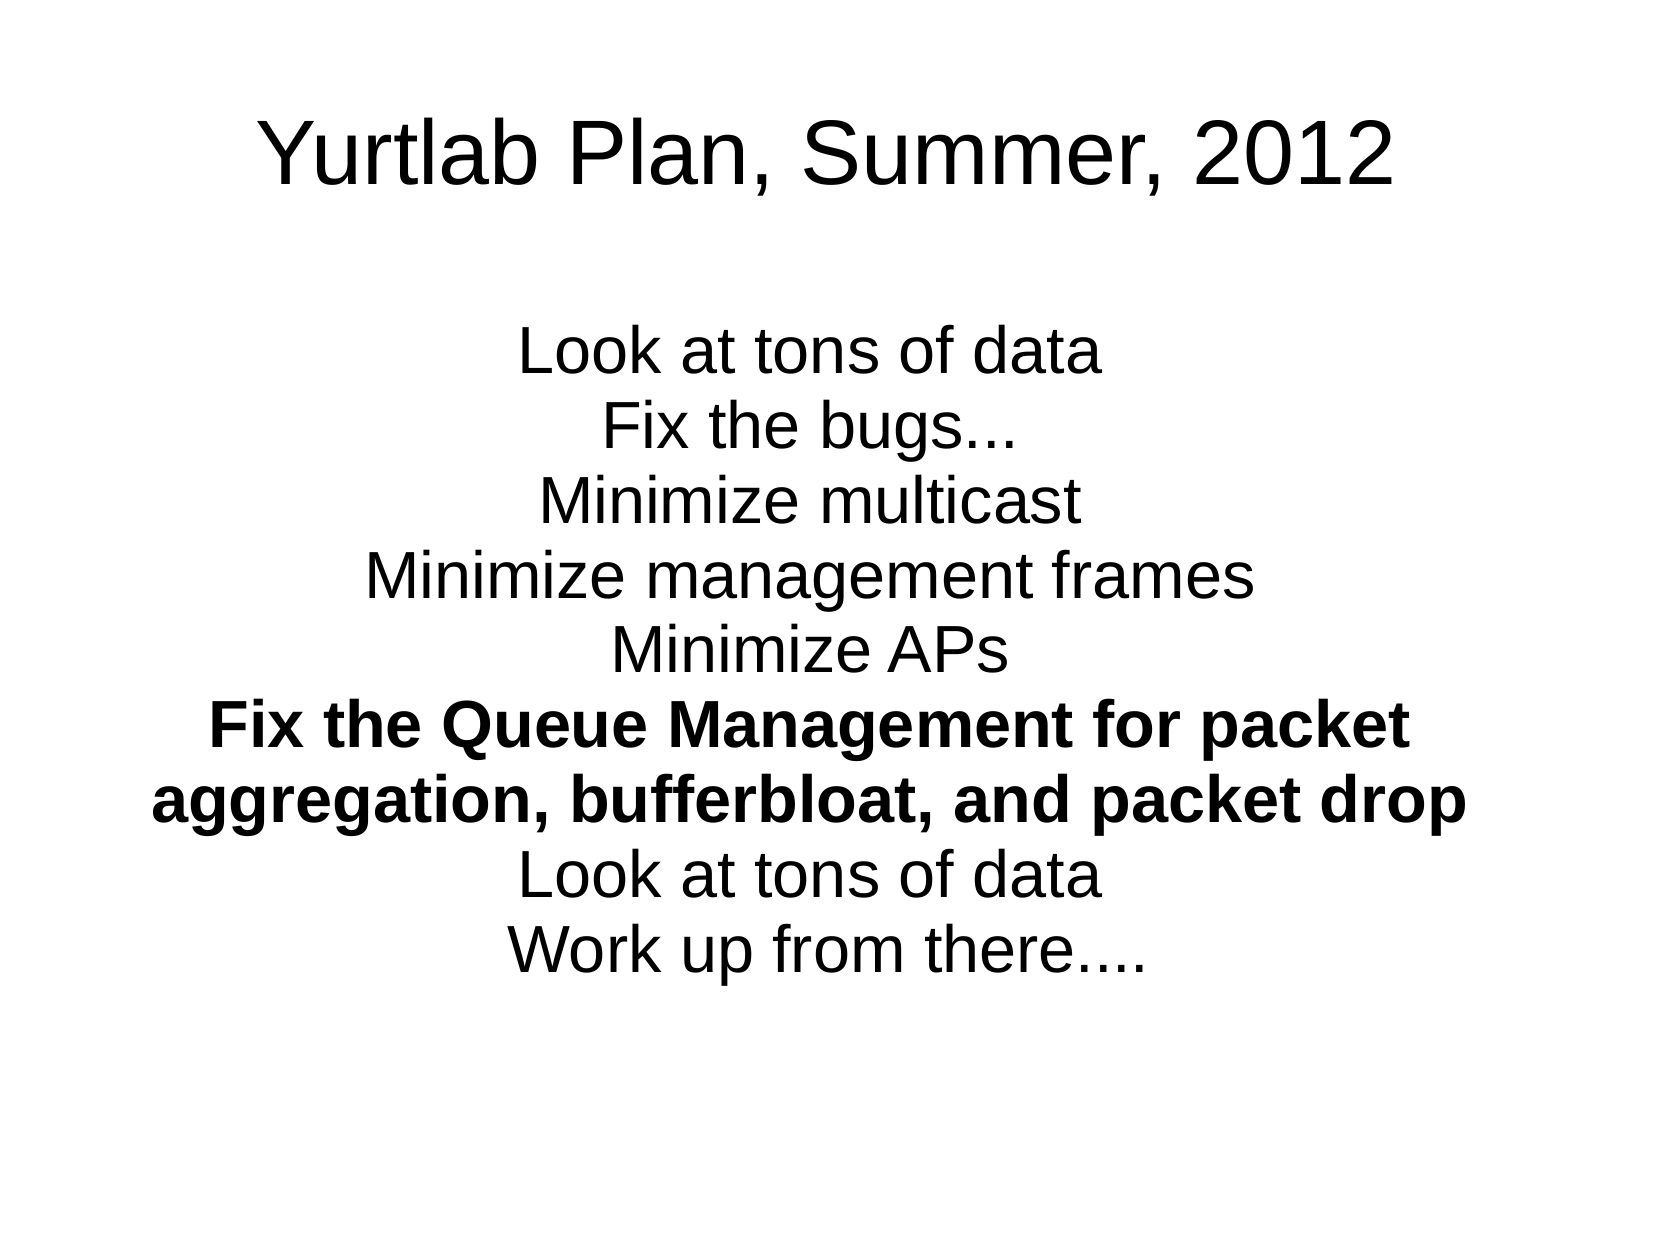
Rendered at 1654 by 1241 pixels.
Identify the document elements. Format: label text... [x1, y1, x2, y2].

title Yurtlab Plan, Summer, 2012 [82, 49, 1571, 257]
subtitle Look at tons of data Fix the bugs... Minimize multicast Minimize management frames Minimize APs Fix the Queue Management for packet aggregation, bufferbloat, and packet drop Look at tons of data Work up from there.... [82, 290, 1538, 1010]
